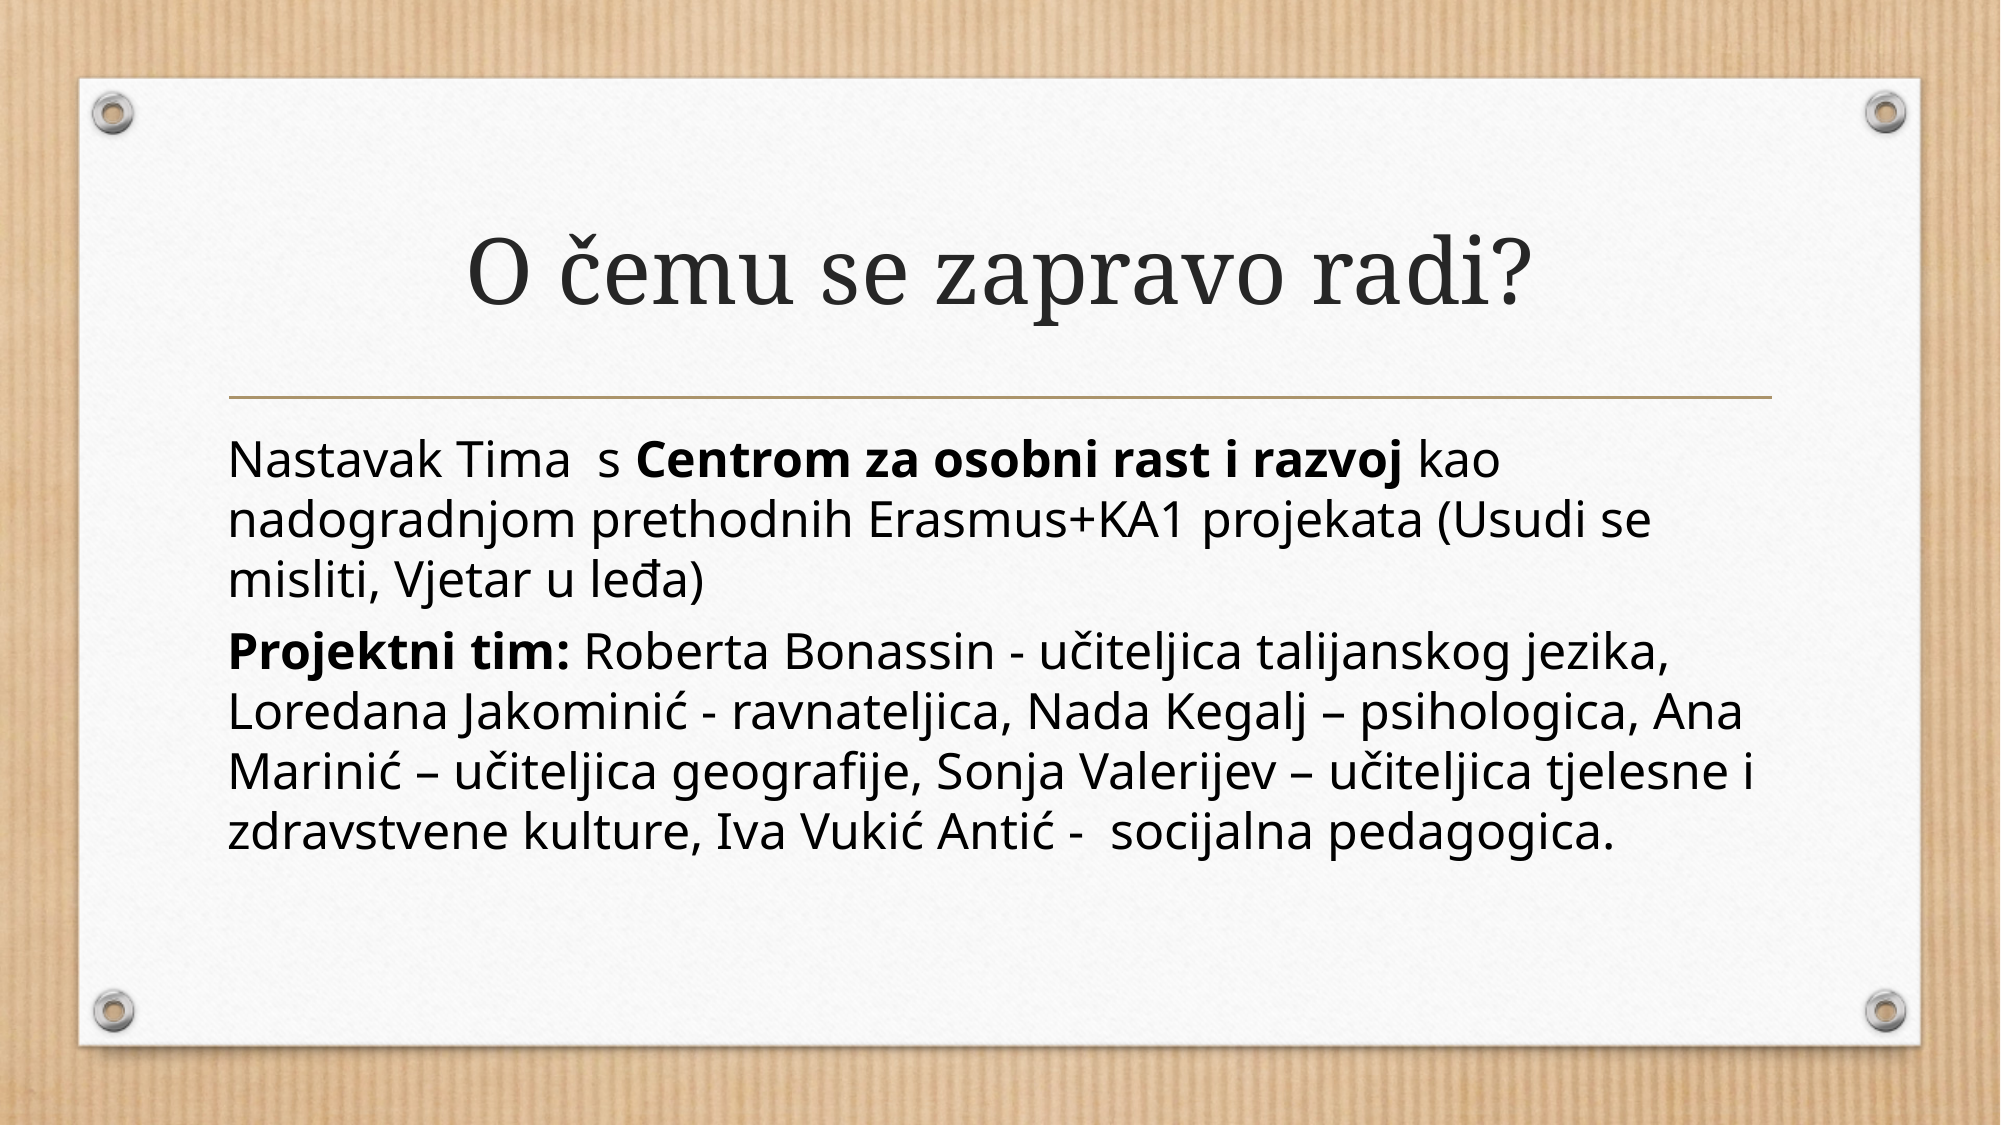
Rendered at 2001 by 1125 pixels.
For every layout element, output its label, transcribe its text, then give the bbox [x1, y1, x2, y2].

title O čemu se zapravo radi? [212, 161, 1788, 376]
list Nastavak Tima s Centrom za osobni rast i razvoj kao nadogradnjom prethodnih Erasmus+KA1 projekata (Usudi se misliti, Vjetar u leđa) Projektni tim: Roberta Bonassin - učiteljica talijanskog jezika, Loredana Jakominić - ravnateljica, Nada Kegalj – psihologica, Ana Marinić – učiteljica geografije, Sonja Valerijev – učiteljica tjelesne i zdravstvene kulture, Iva Vukić Antić - socijalna pedagogica. [212, 419, 1788, 964]
